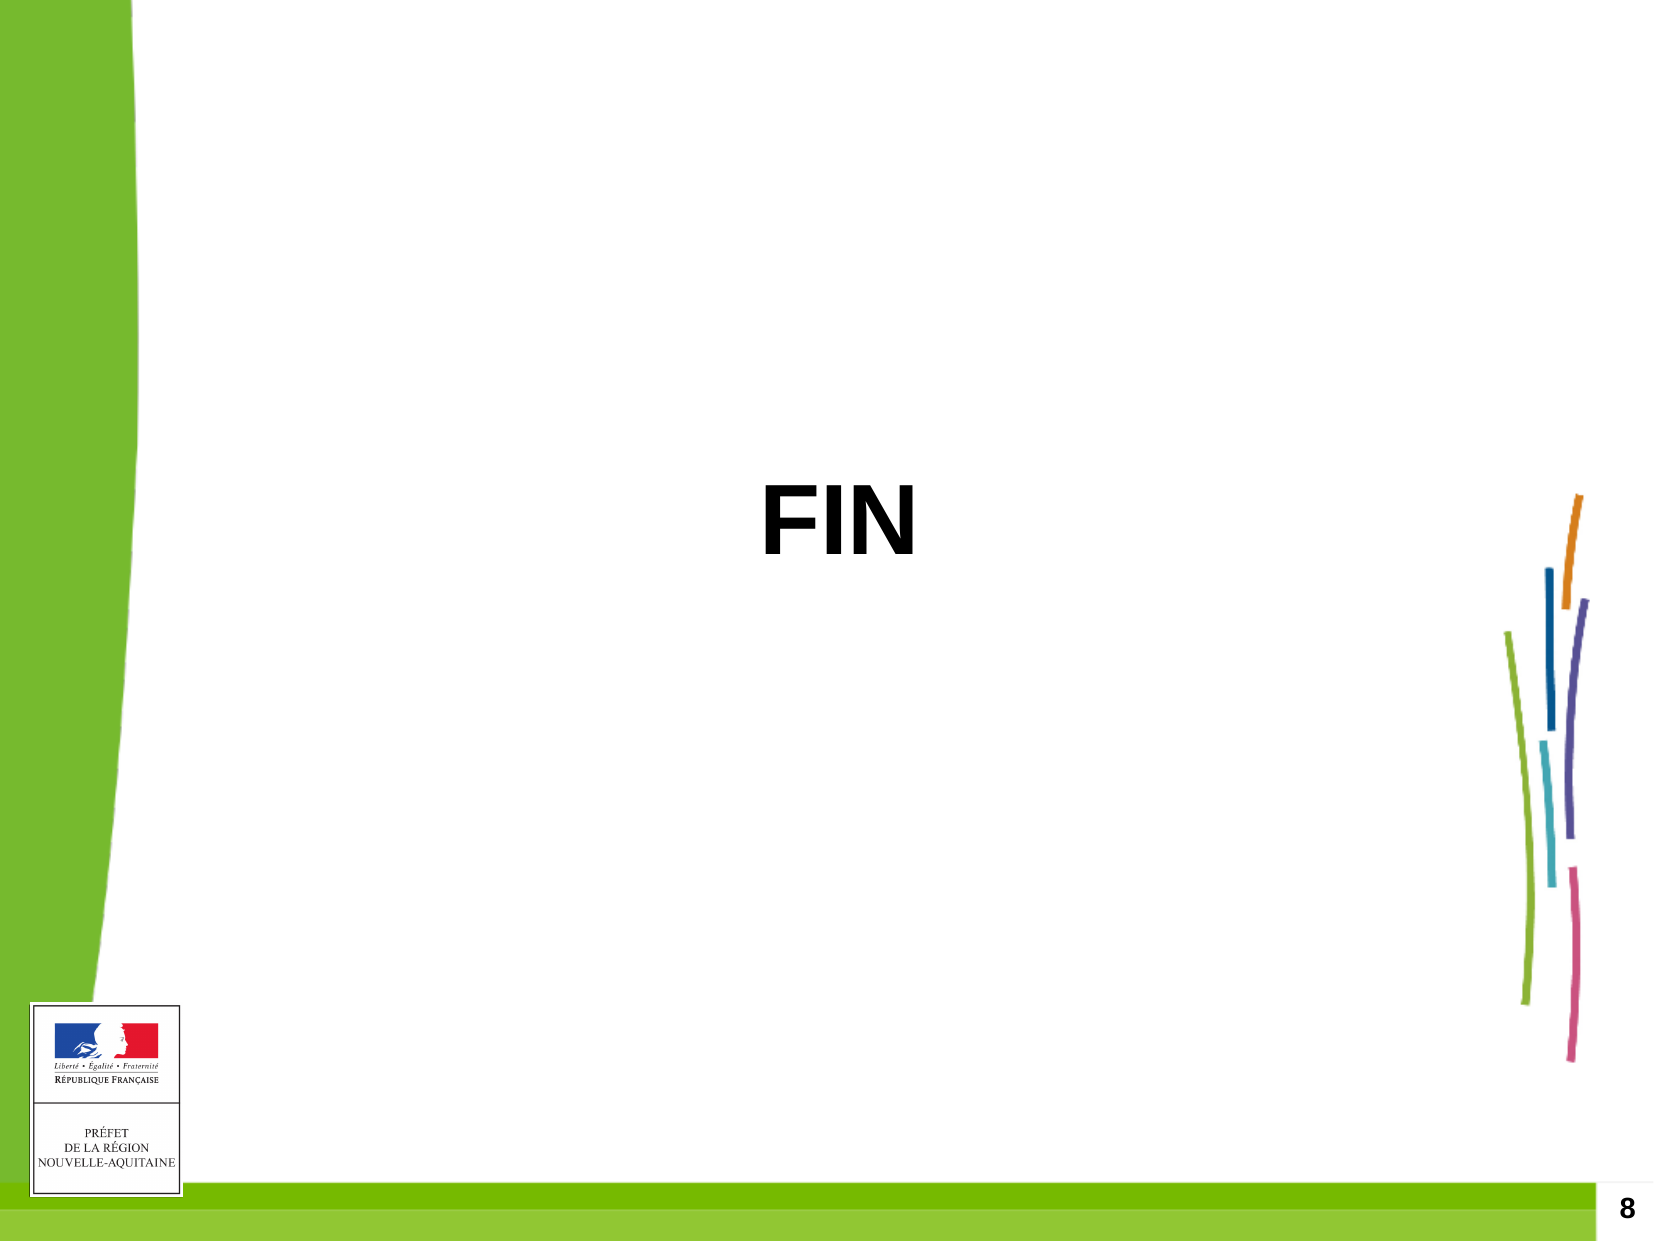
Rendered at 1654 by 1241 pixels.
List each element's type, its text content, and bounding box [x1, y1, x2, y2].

title [82, 49, 1571, 257]
picture [0, 0, 1654, 1241]
list FIN [139, 160, 1469, 880]
